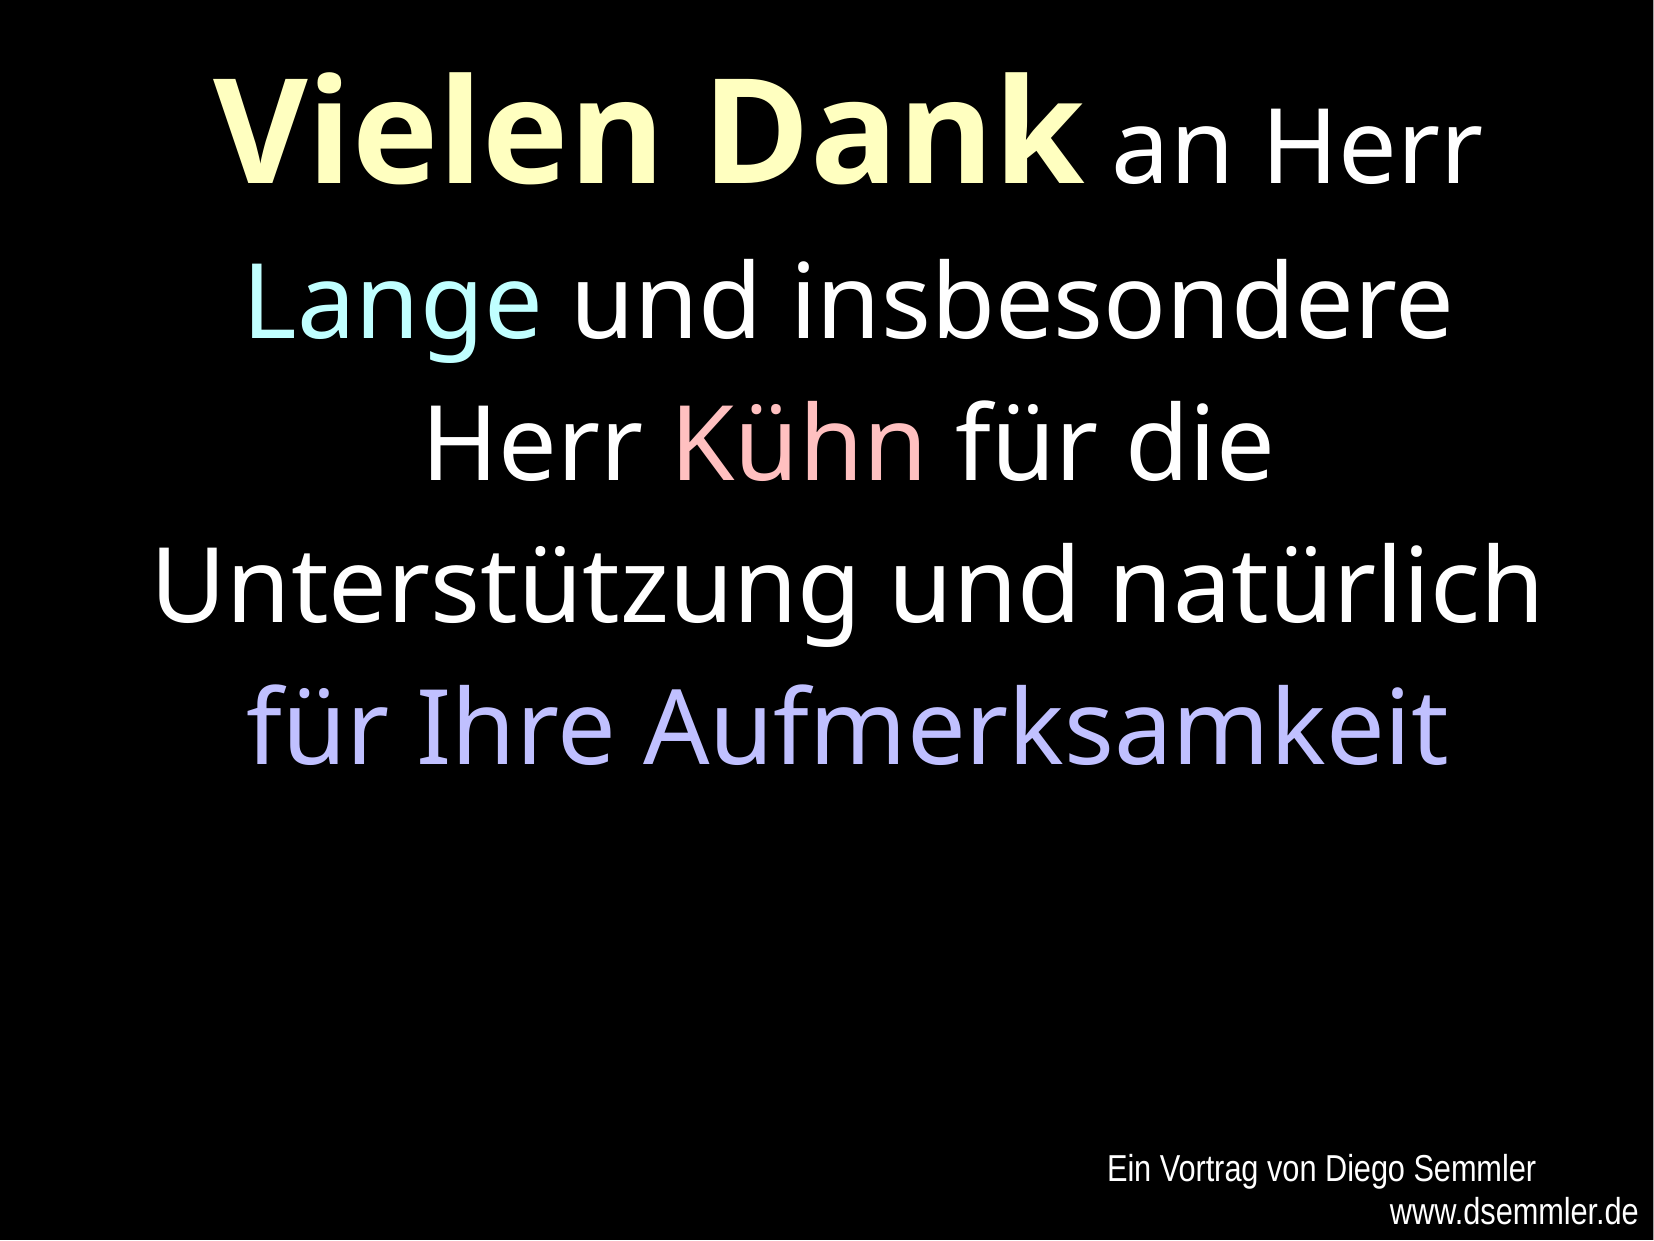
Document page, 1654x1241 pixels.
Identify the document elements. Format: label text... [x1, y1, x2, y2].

text_box Vielen Dank an Herr Lange und insbesondere Herr Kühn für die Unterstützung und natürlich für Ihre Aufmerksamkeit [132, 20, 1565, 975]
text_box Ein Vortrag von Diego Semmler www.dsemmler.de [1092, 1138, 1654, 1241]
